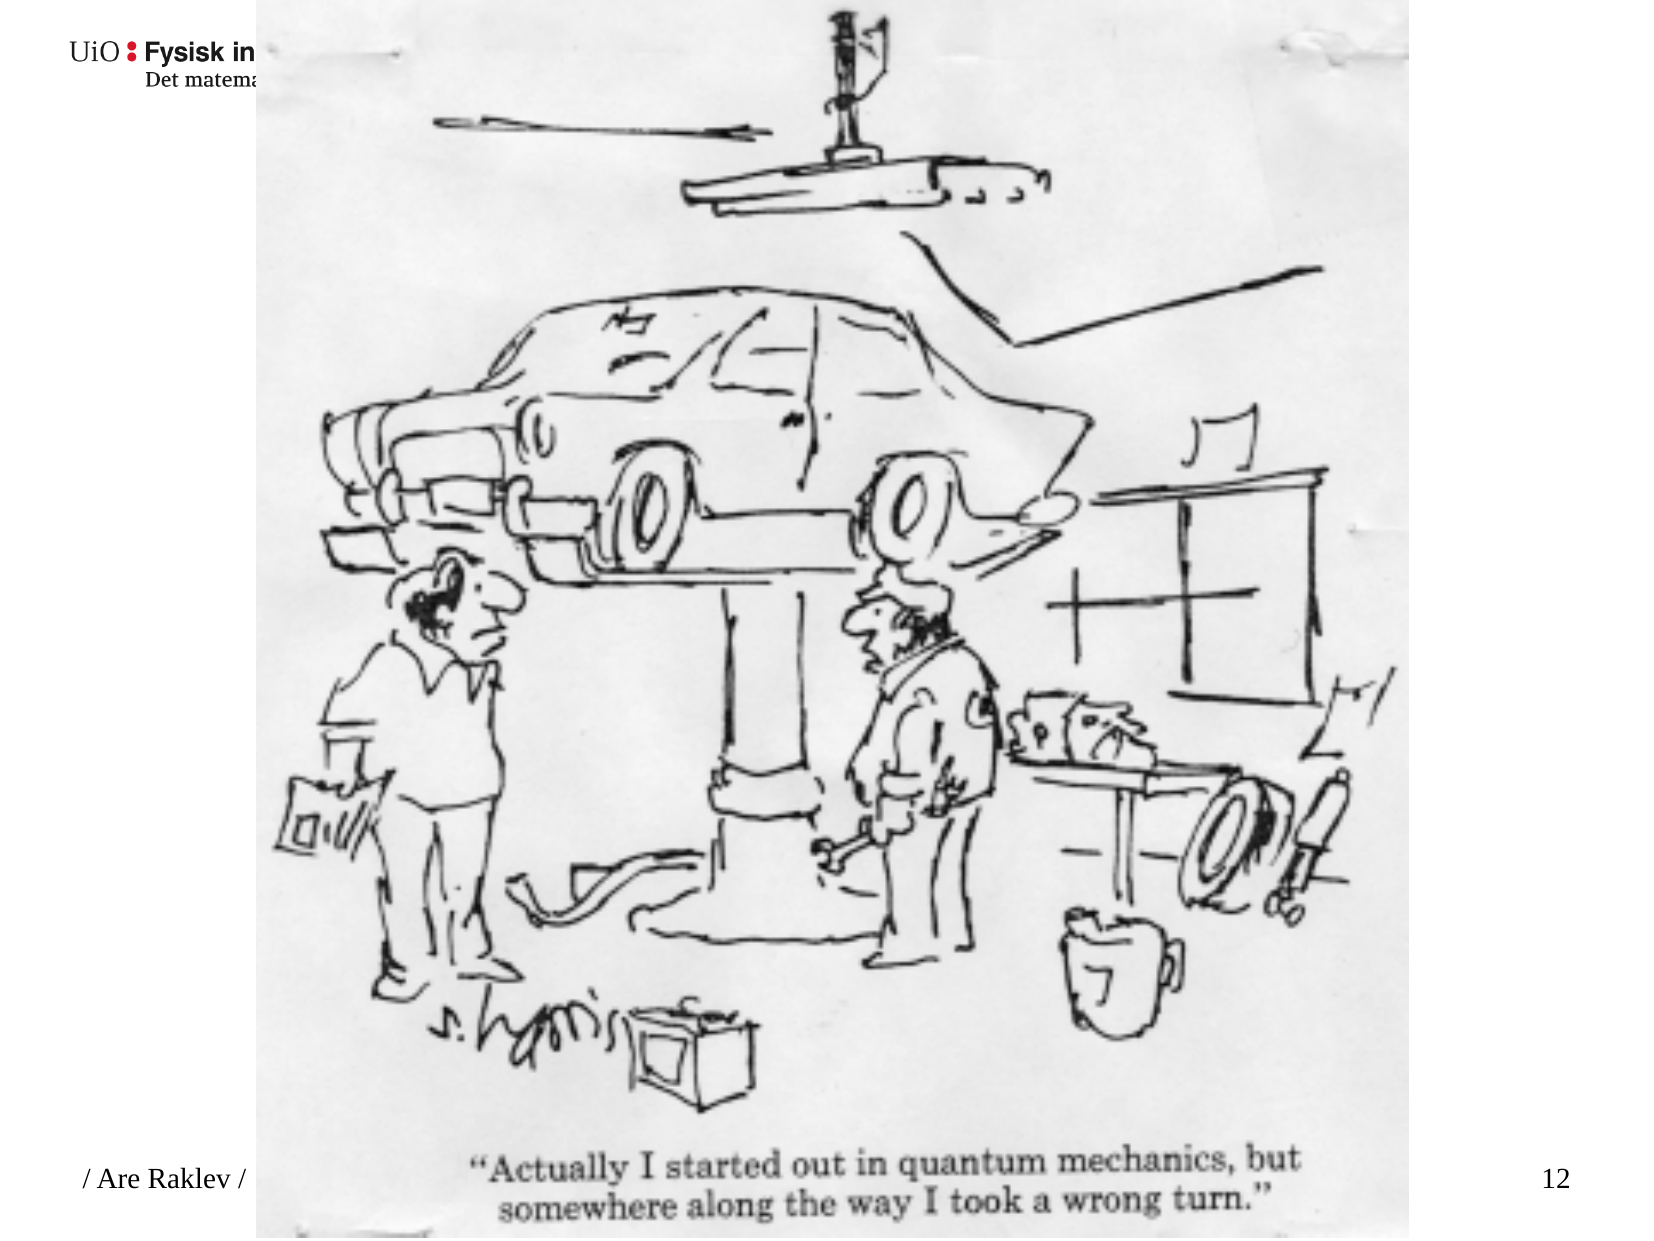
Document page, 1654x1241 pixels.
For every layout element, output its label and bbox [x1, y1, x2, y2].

picture [68, 0, 1409, 1238]
